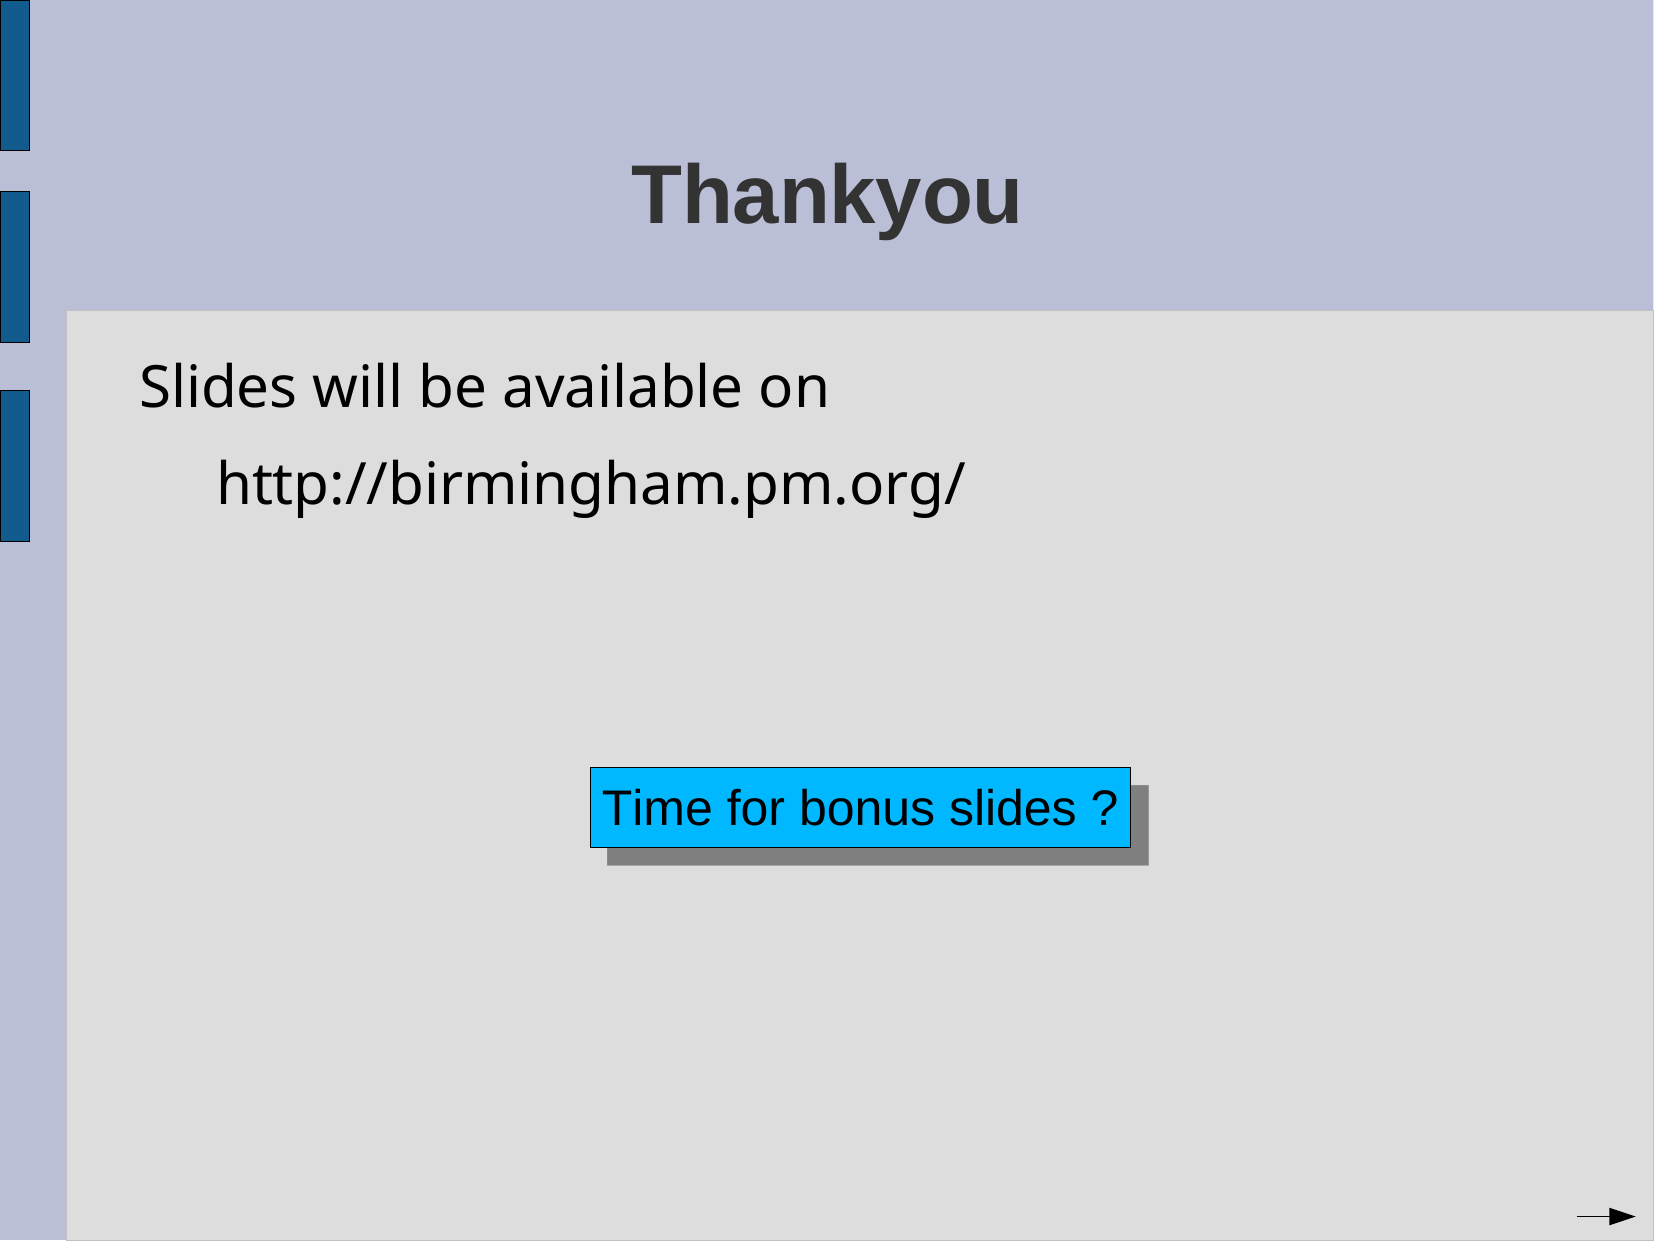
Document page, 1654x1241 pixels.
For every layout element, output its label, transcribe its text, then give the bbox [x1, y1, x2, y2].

list Slides will be available on http://birmingham.pm.org/ [121, 344, 1534, 1127]
title Thankyou [121, 91, 1534, 299]
text_box Time for bonus slides ? [590, 767, 1131, 848]
